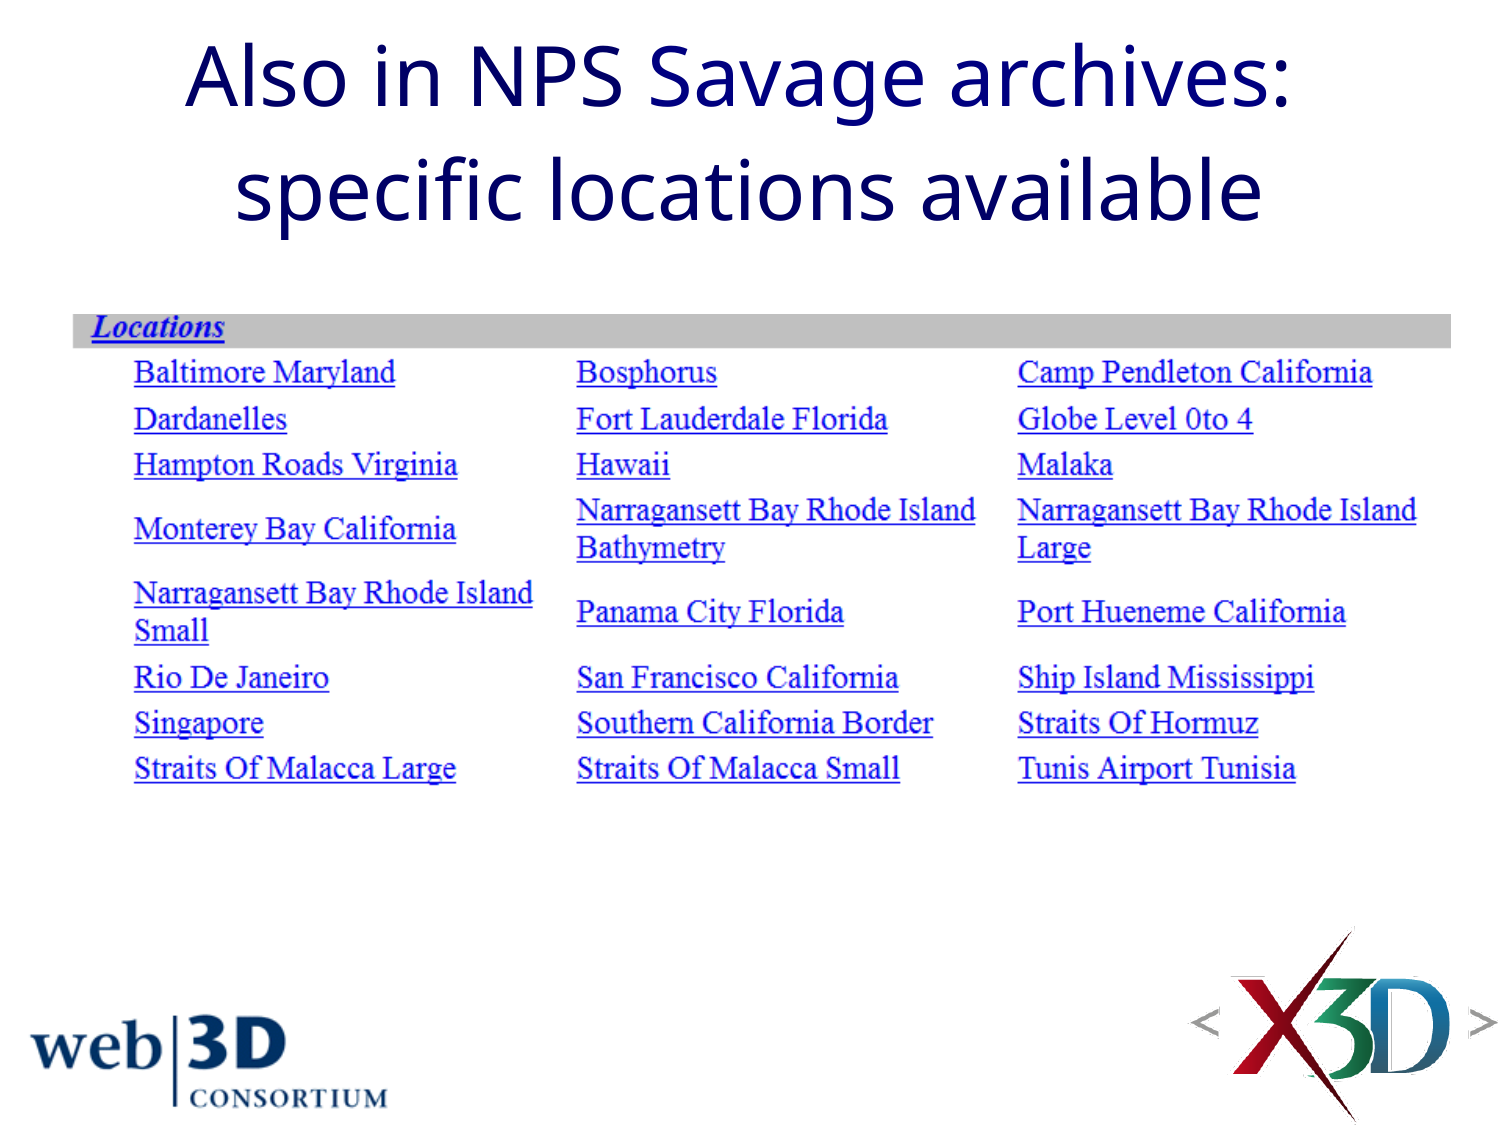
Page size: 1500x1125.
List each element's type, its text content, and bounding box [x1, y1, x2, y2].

title Also in NPS Savage archives: specific locations available [112, 30, 1388, 232]
picture [12, 998, 413, 1118]
picture [67, 314, 1451, 826]
picture [1187, 926, 1500, 1125]
